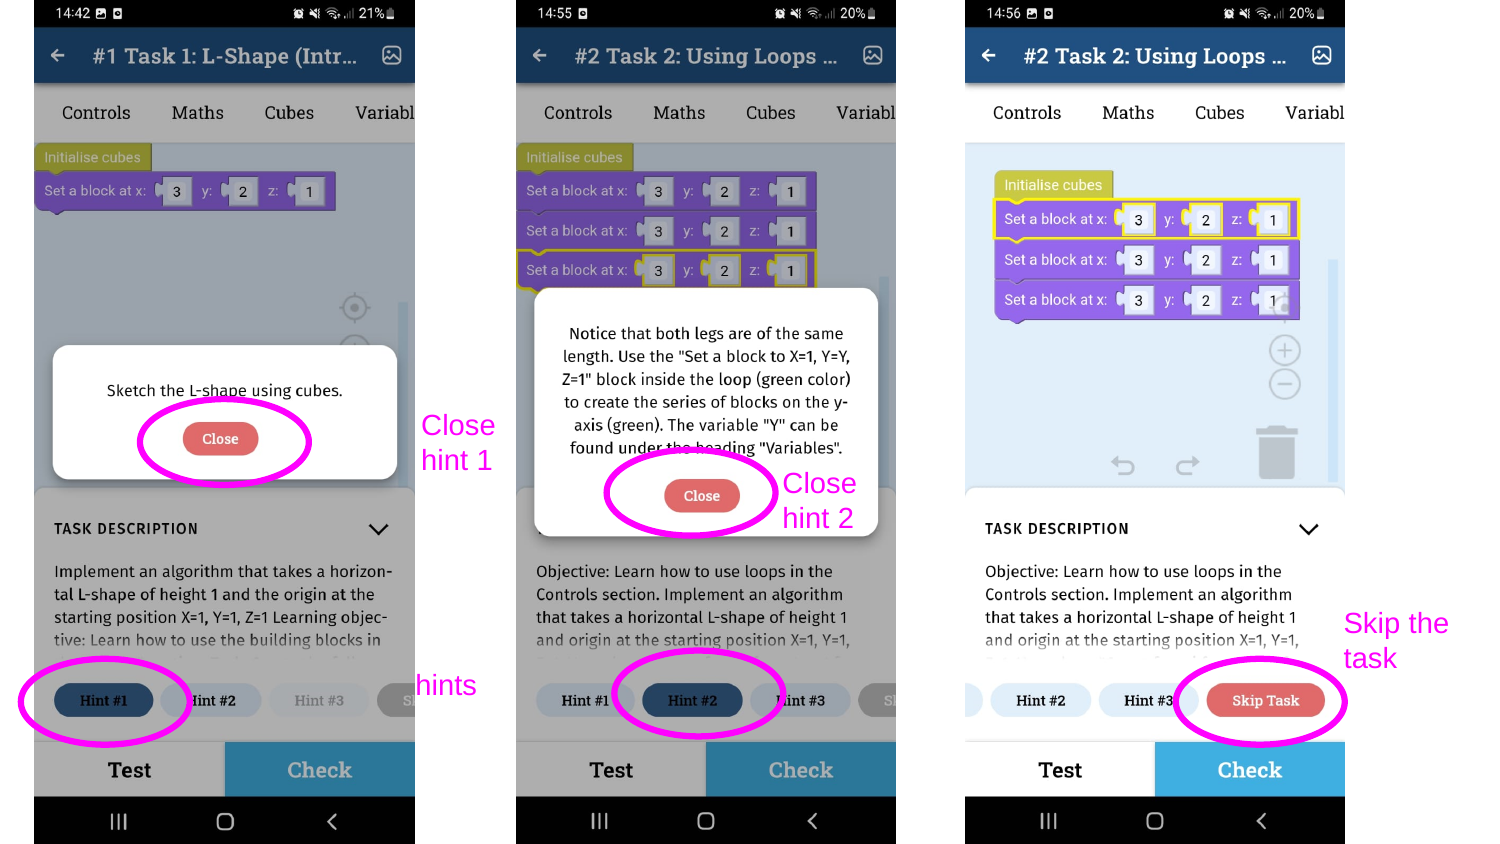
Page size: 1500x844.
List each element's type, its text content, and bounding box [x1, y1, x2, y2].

text_box Close hint 1 [406, 399, 557, 485]
picture [965, 0, 1345, 844]
picture [34, 662, 186, 741]
text_box Skip the task [1328, 596, 1480, 683]
picture [516, 0, 896, 844]
picture [34, 0, 415, 844]
text_box Close hint 2 [767, 456, 919, 543]
text_box hints [400, 658, 551, 710]
picture [610, 453, 767, 532]
picture [1180, 662, 1341, 741]
